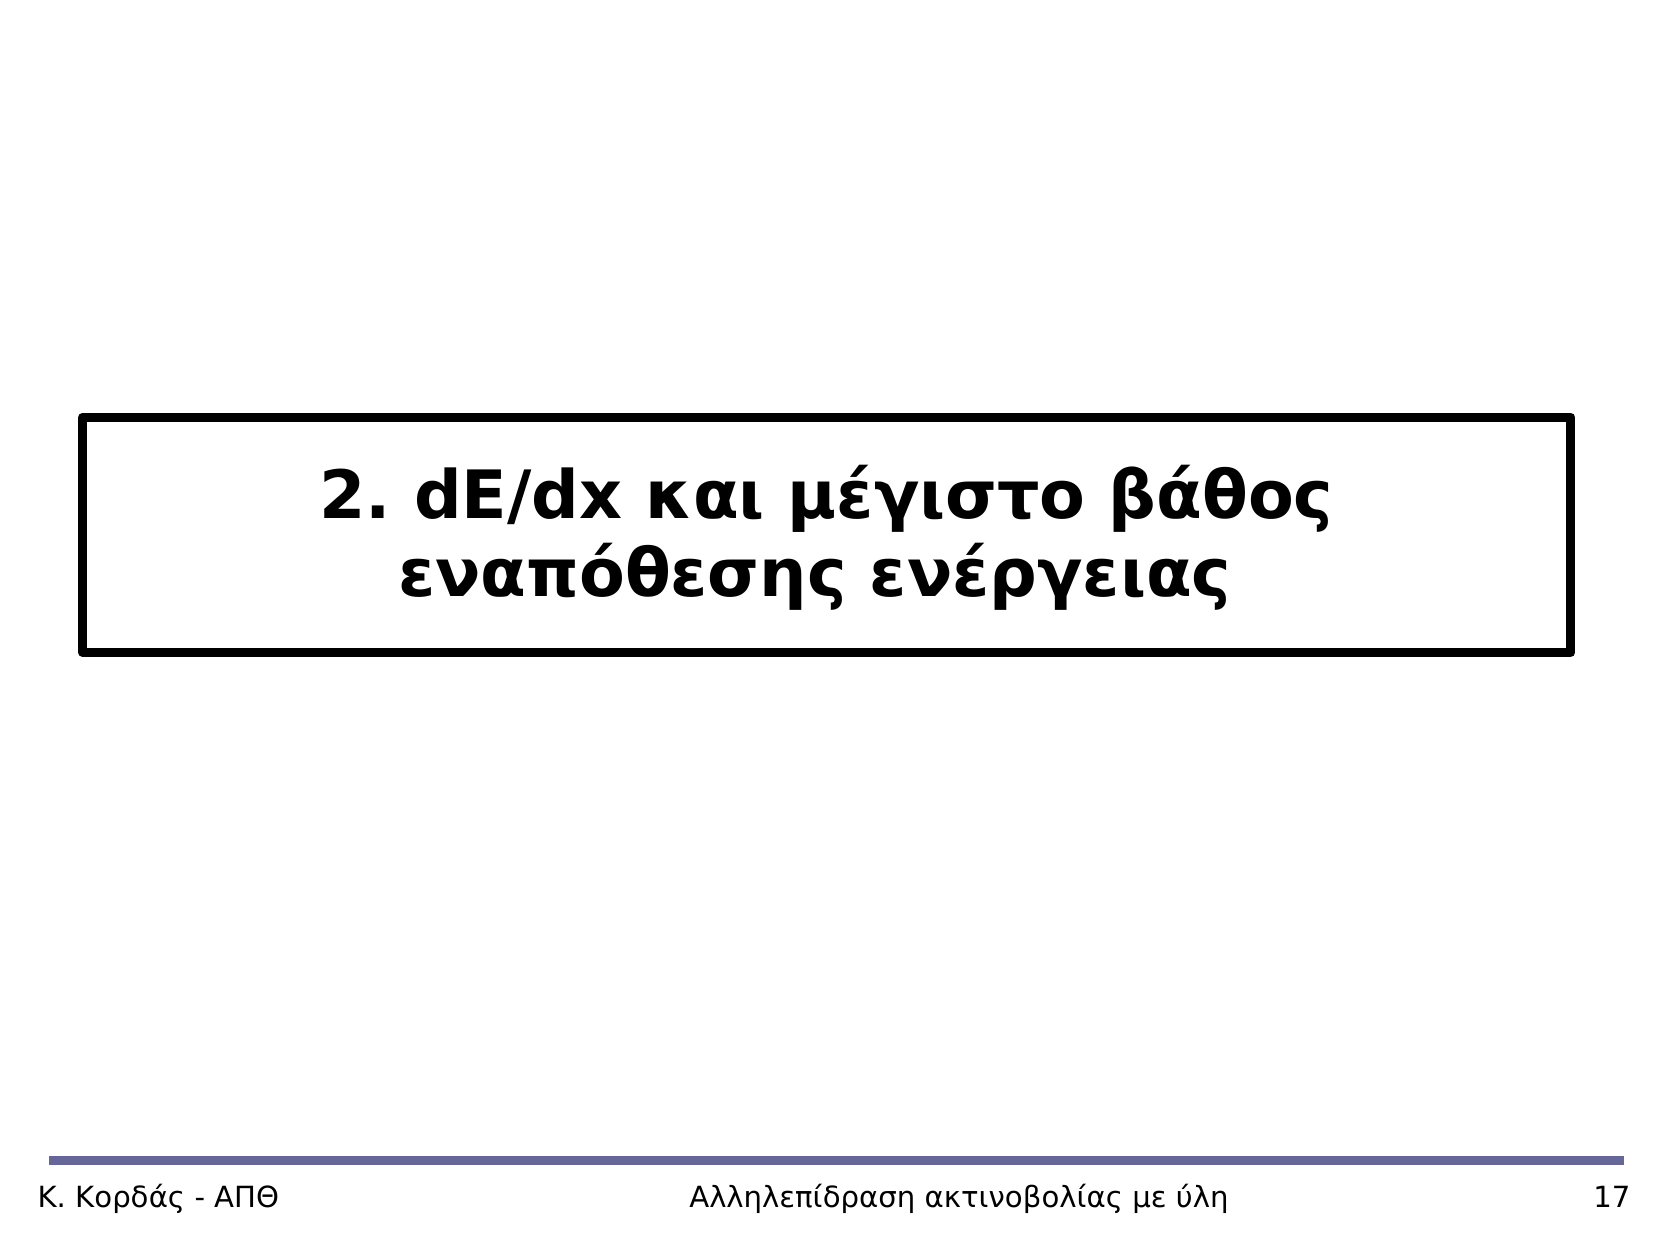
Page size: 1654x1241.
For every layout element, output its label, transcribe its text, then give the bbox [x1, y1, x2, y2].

subtitle 2. dE/dx και μέγιστο βάθος εναπόθεσης ενέργειας [82, 417, 1571, 653]
